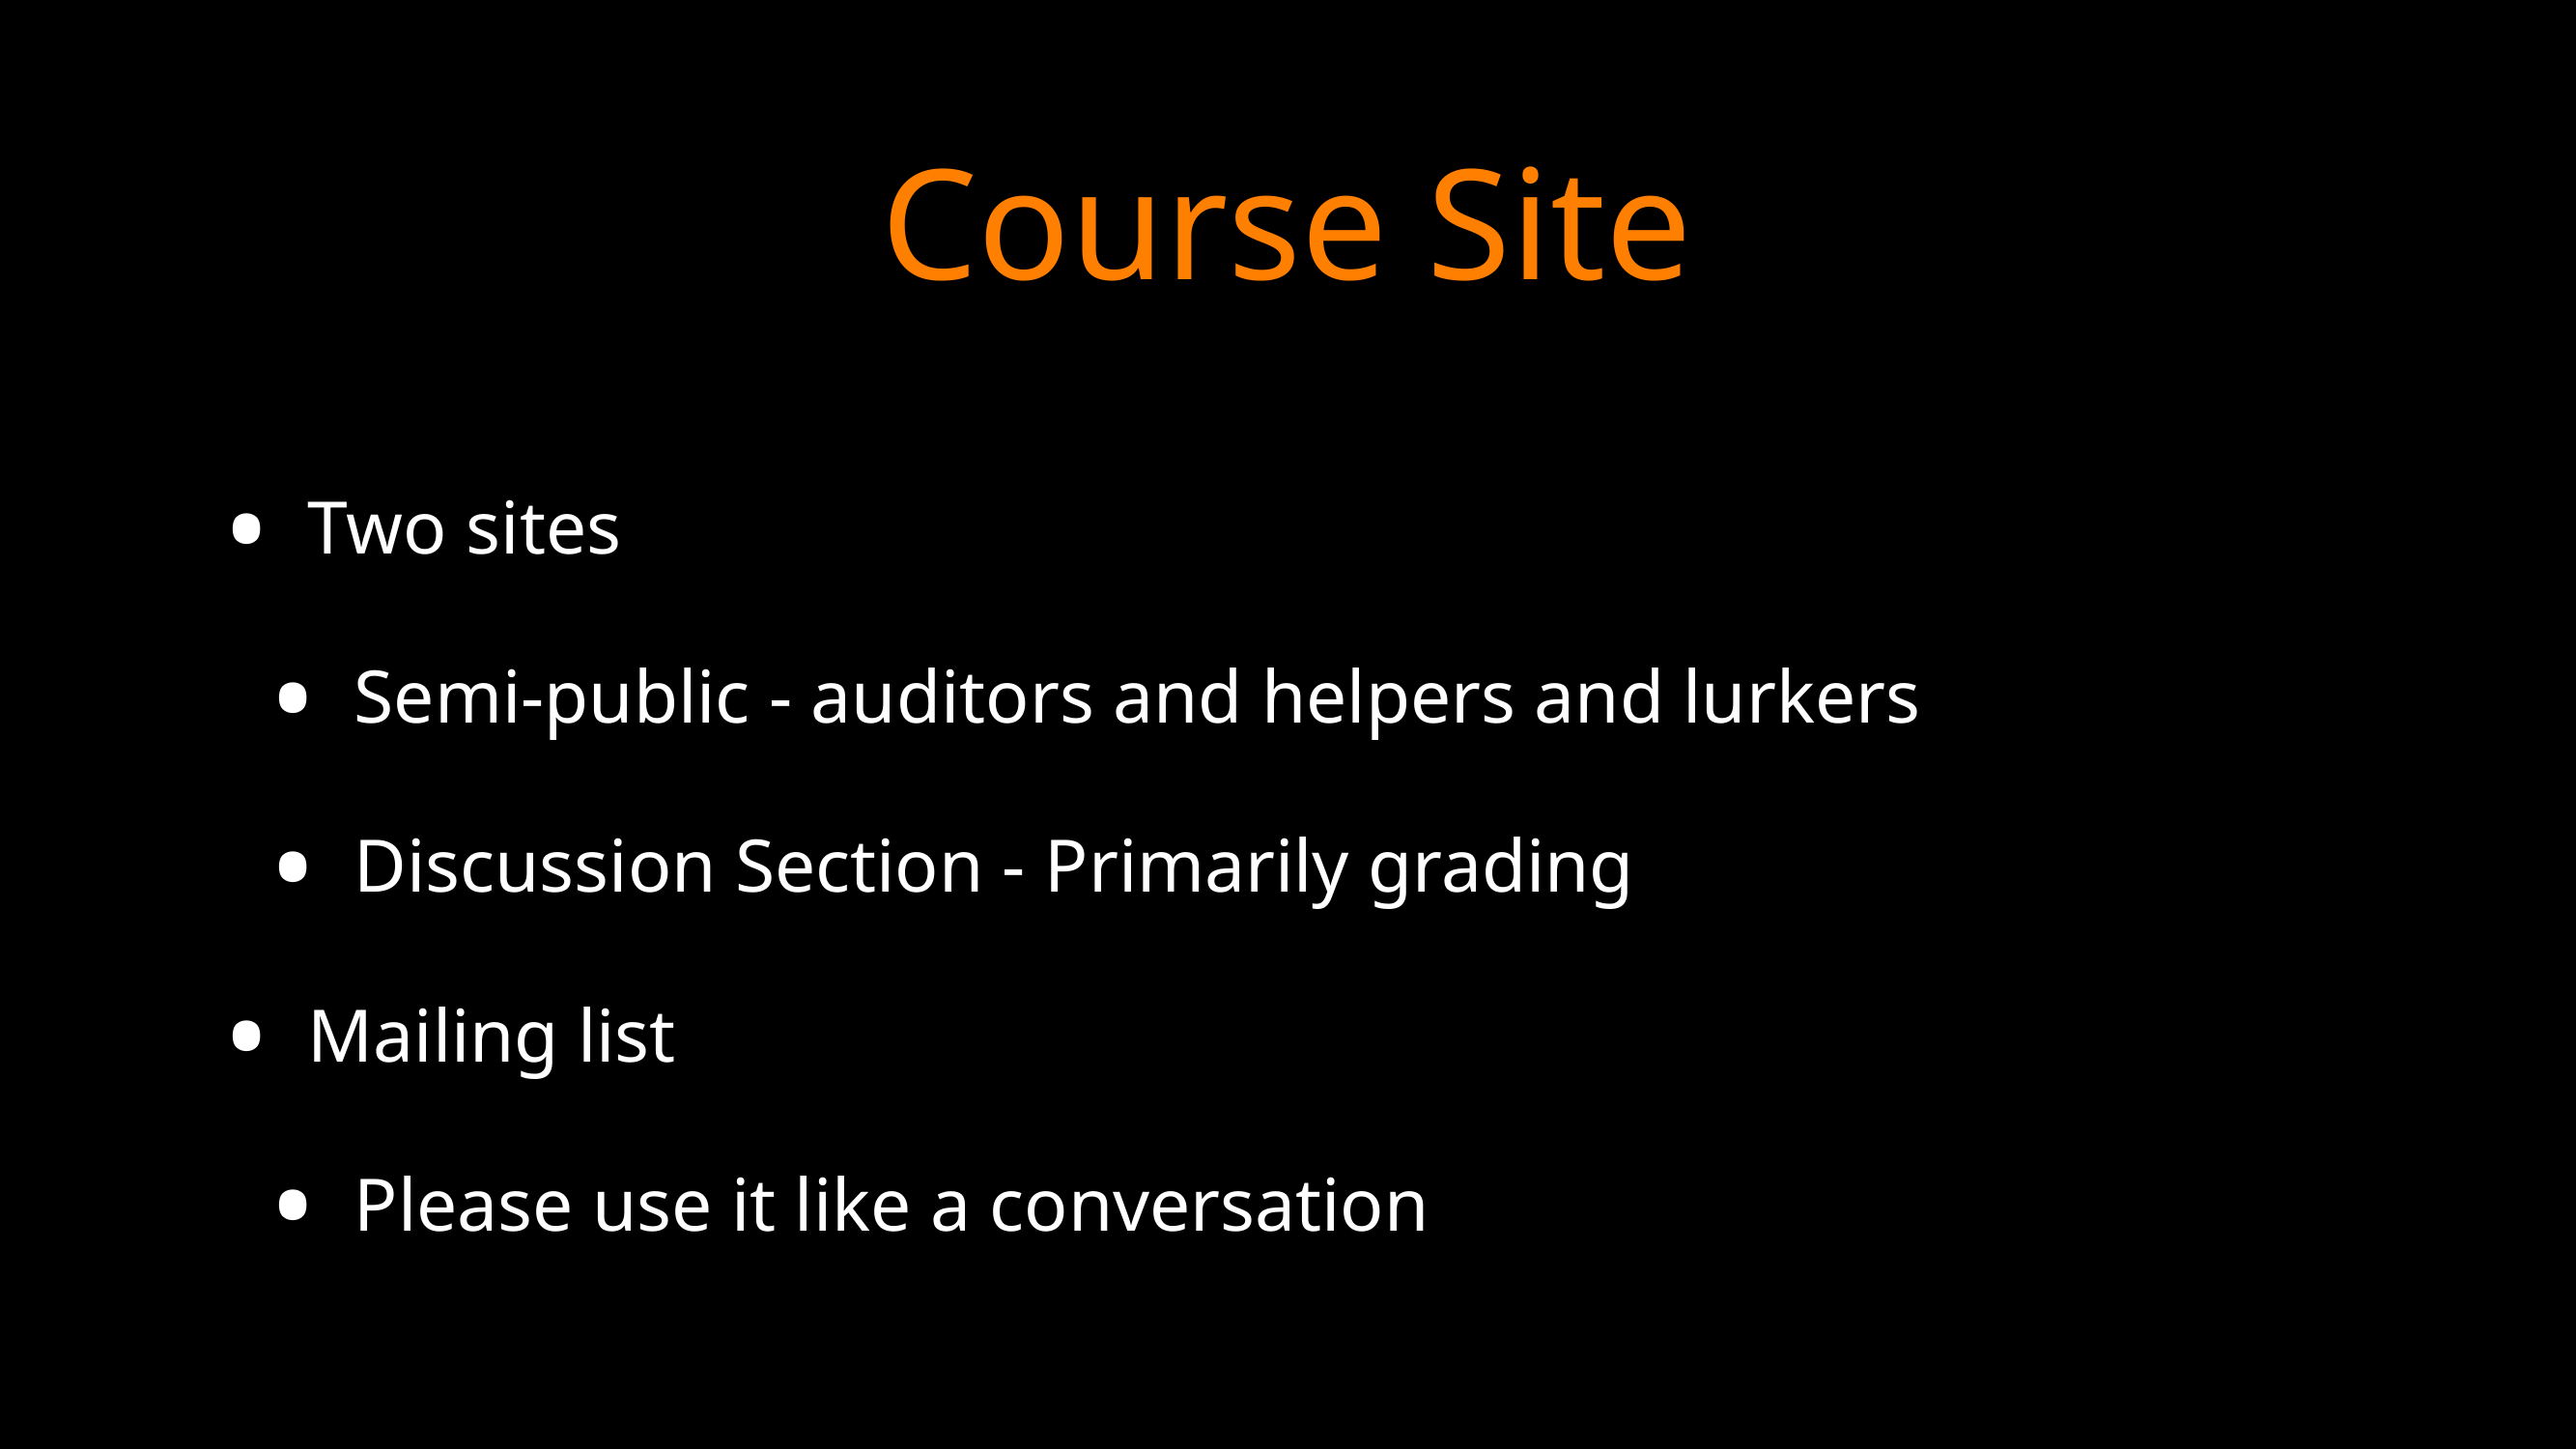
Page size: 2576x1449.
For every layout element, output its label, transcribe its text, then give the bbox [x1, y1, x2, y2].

list Two sites Semi-public - auditors and helpers and lurkers Discussion Section - Primarily grading Mailing list Please use it like a conversation [183, 412, 2392, 1317]
title Course Site [183, 38, 2392, 403]
